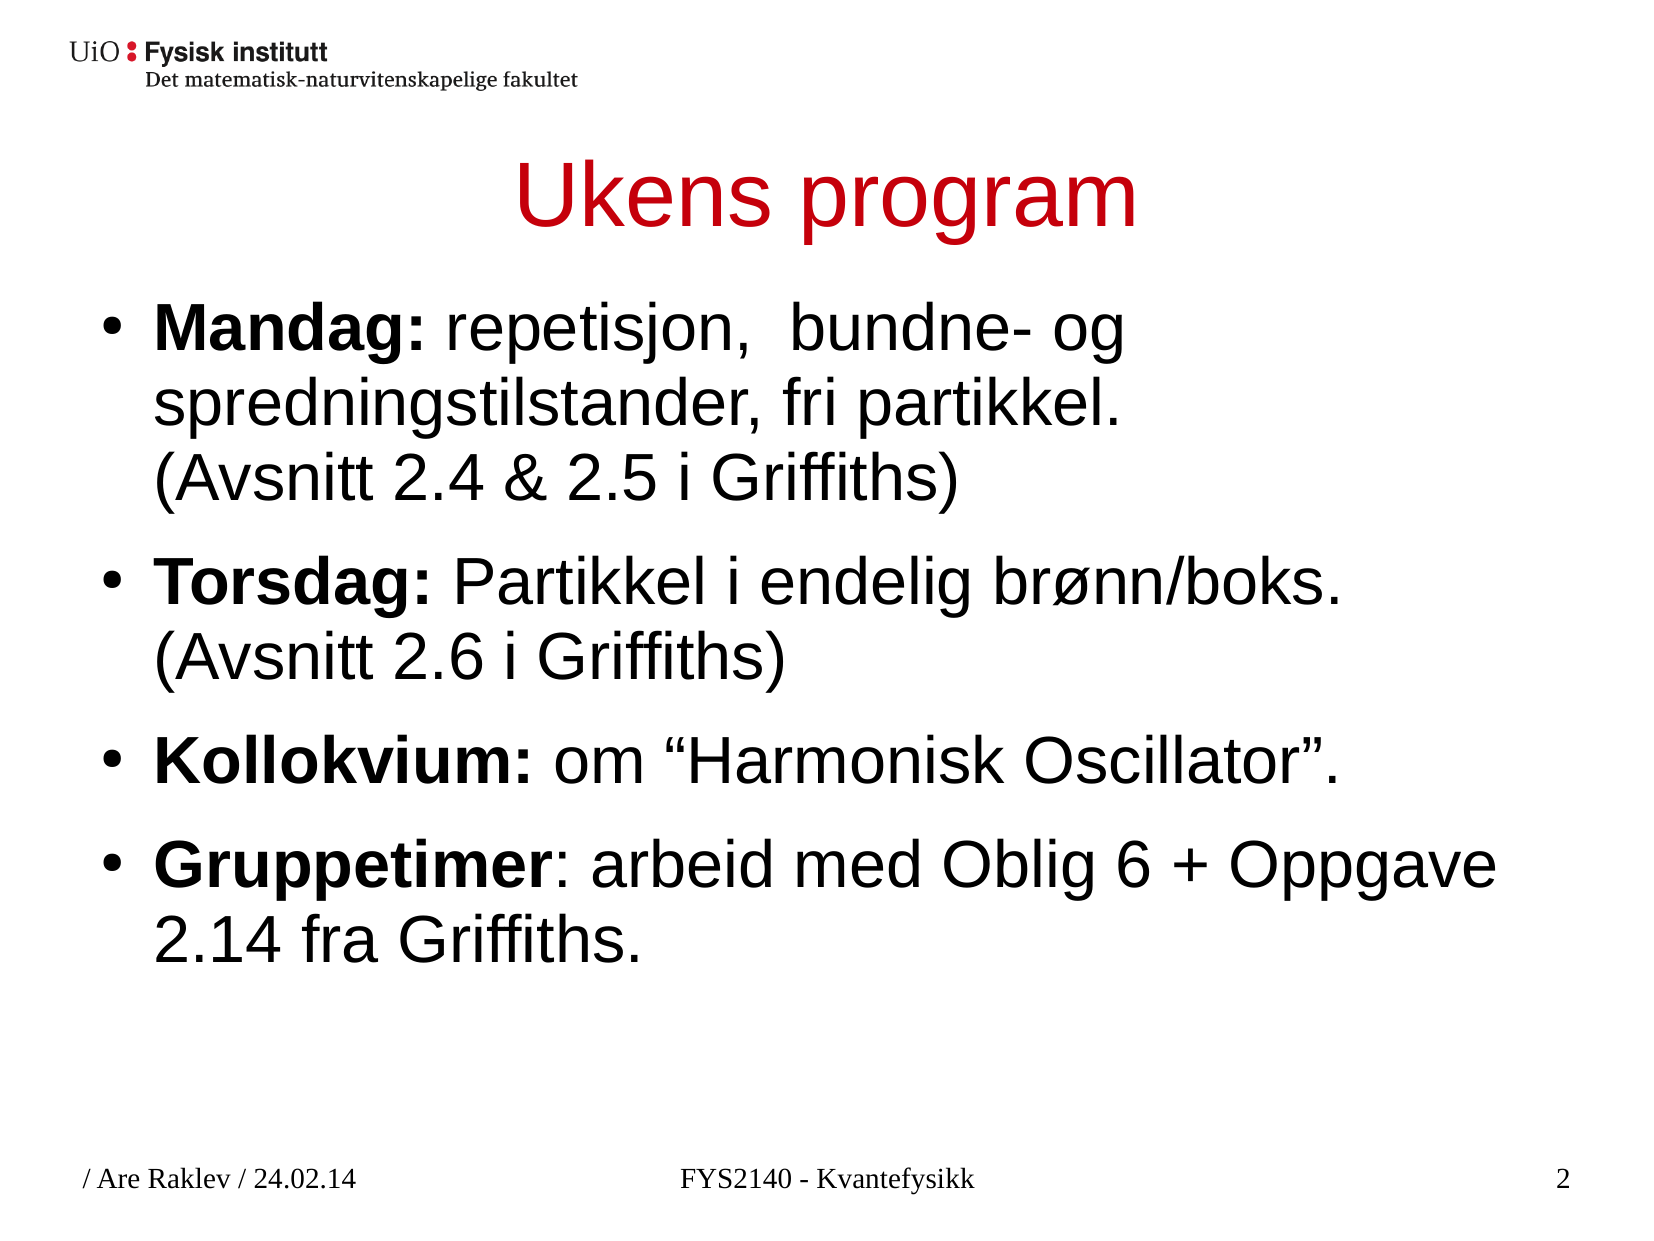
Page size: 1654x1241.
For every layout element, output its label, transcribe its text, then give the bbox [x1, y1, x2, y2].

title Ukens program [82, 90, 1571, 298]
list Mandag: repetisjon, bundne- og spredningstilstander, fri partikkel. (Avsnitt 2.4 & 2.5 i Griffiths) Torsdag: Partikkel i endelig brønn/boks. (Avsnitt 2.6 i Griffiths) Kollokvium: om “Harmonisk Oscillator”. Gruppetimer: arbeid med Oblig 6 + Oppgave 2.14 fra Griffiths. [82, 290, 1538, 1088]
picture [68, 37, 581, 93]
